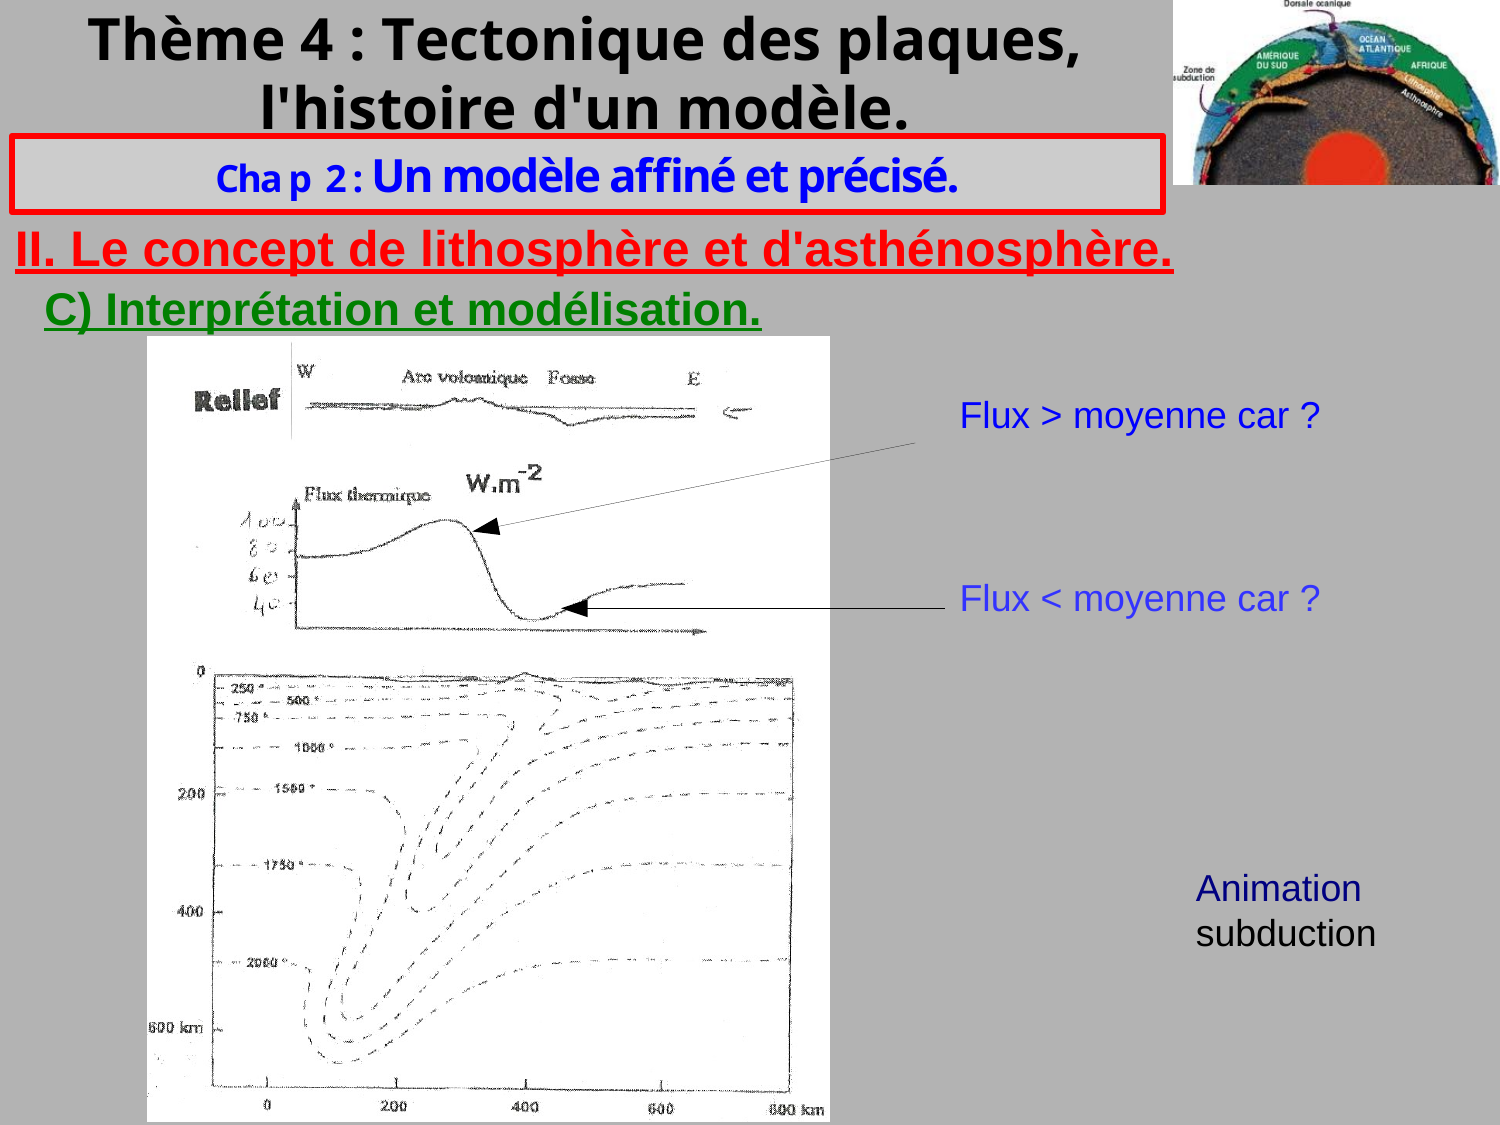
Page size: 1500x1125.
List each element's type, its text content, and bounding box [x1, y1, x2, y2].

text_box C) Interprétation et modélisation. [29, 272, 1500, 343]
text_box Flux > moyenne car ? [944, 383, 1477, 444]
text_box Cha p 2 : Un modèle affiné et précisé. [11, 135, 1164, 213]
text_box Animation subduction [1181, 856, 1447, 962]
text_box Thème 4 : Tectonique des plaques, l'histoire d'un modèle. [0, 0, 1173, 150]
picture [1173, 0, 1500, 185]
picture [147, 336, 830, 1123]
text_box II. Le concept de lithosphère et d'asthénosphère. [0, 208, 1418, 284]
text_box Flux < moyenne car ? [944, 566, 1477, 627]
